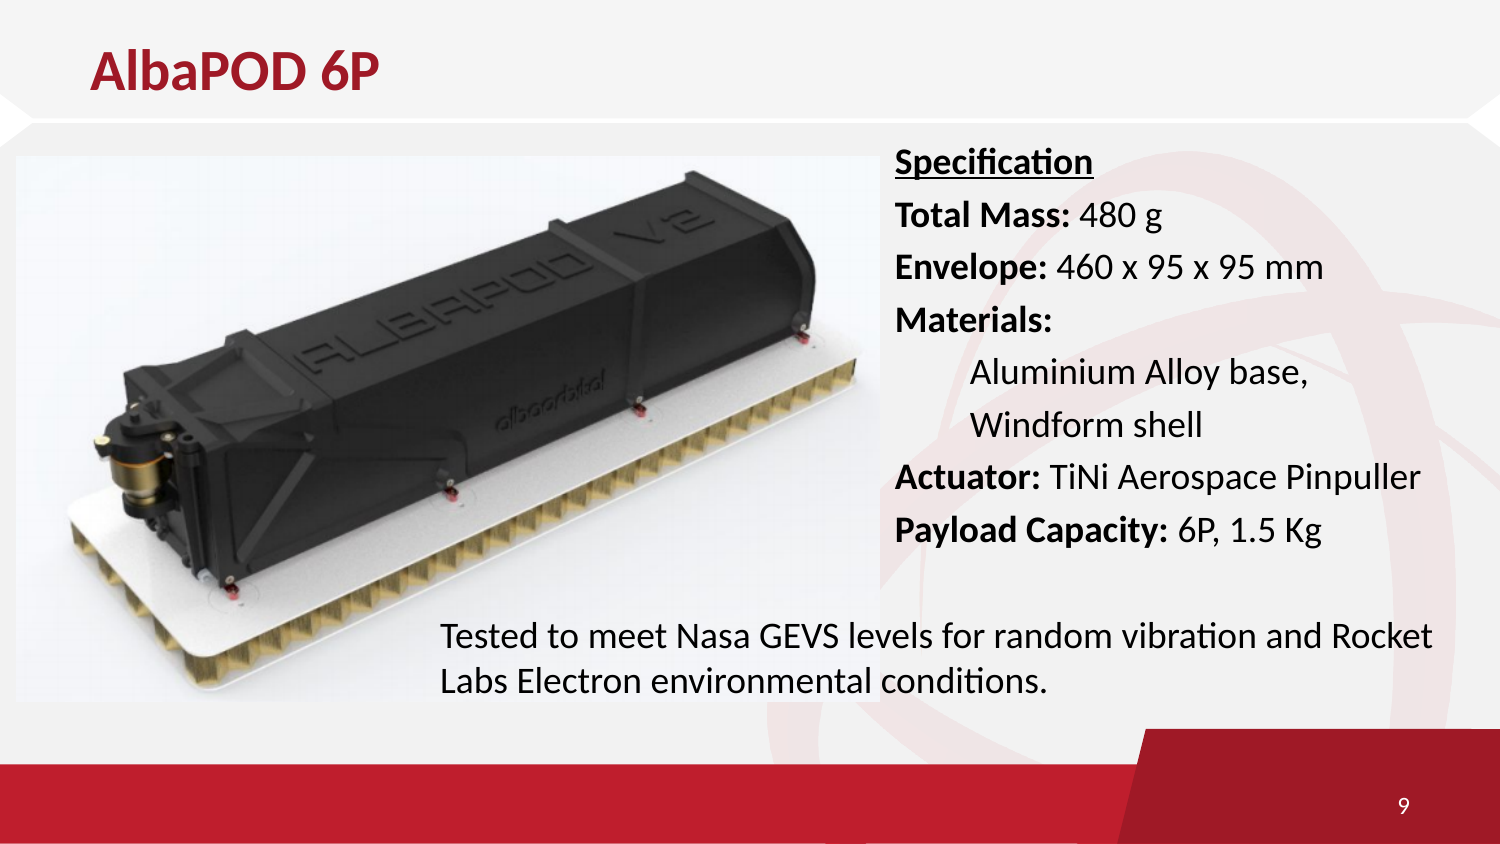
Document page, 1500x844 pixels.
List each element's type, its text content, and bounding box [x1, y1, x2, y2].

slide_number <number> [1074, 782, 1425, 827]
title AlbaPOD 6P [75, 23, 1425, 112]
list Specification Total Mass: 480 g Envelope: 460 x 95 x 95 mm Materials: Aluminium Alloy base, Windform shell Actuator: TiNi Aerospace Pinpuller Payload Capacity: 6P, 1.5 Kg [879, 129, 1455, 579]
text_box Tested to meet Nasa GEVS levels for random vibration and Rocket Labs Electron environmental conditions. [425, 596, 1450, 720]
picture [16, 156, 880, 702]
